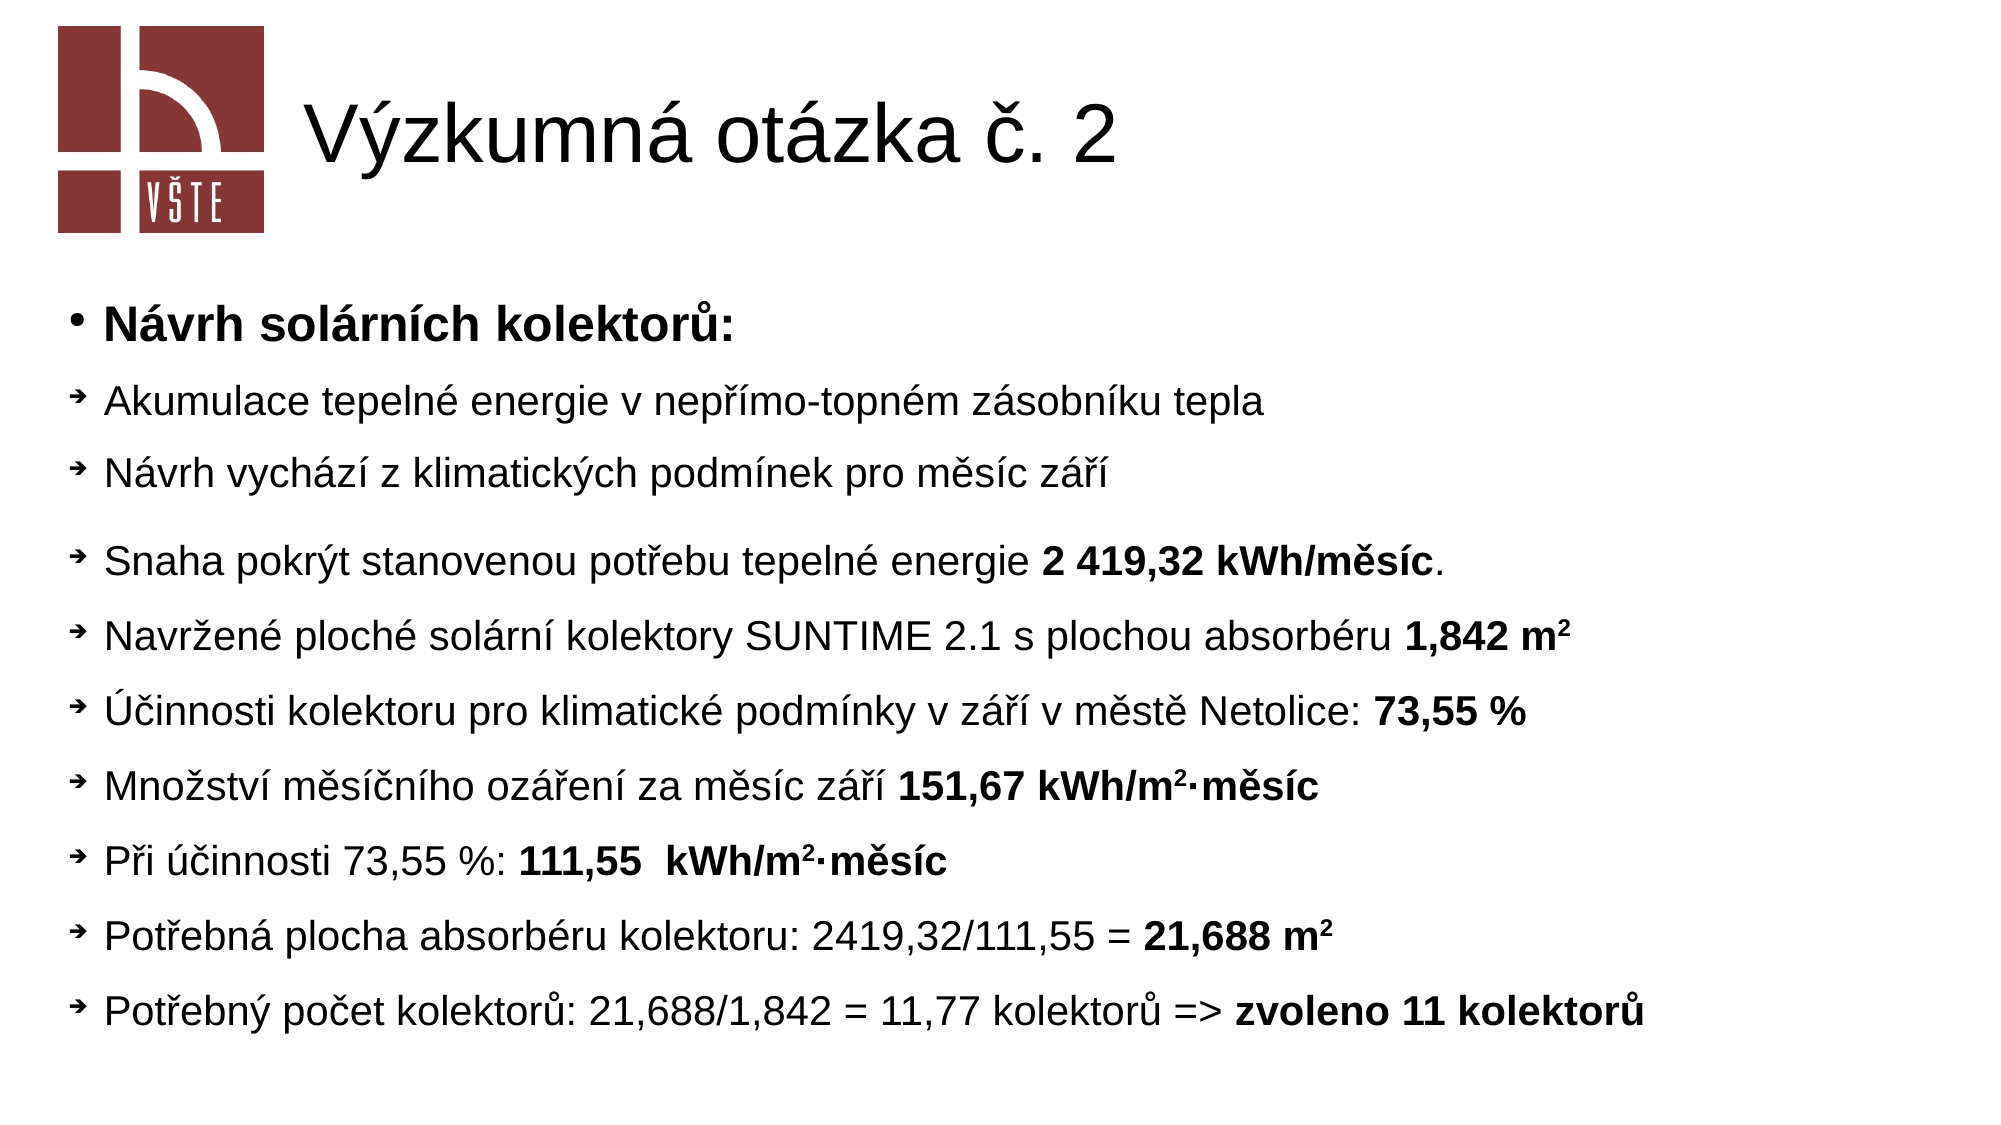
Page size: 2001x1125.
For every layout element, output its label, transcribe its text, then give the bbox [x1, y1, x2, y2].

picture [58, 26, 264, 233]
text_box Návrh solárních kolektorů: Akumulace tepelné energie v nepřímo-topném zásobníku tepla Návrh vychází z klimatických podmínek pro měsíc září Snaha pokrýt stanovenou potřebu tepelné energie 2 419,32 kWh/měsíc. Navržené ploché solární kolektory SUNTIME 2.1 s plochou absorbéru 1,842 m2 Účinnosti kolektoru pro klimatické podmínky v září v městě Netolice: 73,55 % Množství měsíčního ozáření za měsíc září 151,67 kWh/m2·měsíc Při účinnosti 73,55 %: 111,55 kWh/m2·měsíc Potřebná plocha absorbéru kolektoru: 2419,32/111,55 = 21,688 m2 Potřebný počet kolektorů: 21,688/1,842 = 11,77 kolektorů => zvoleno 11 kolektorů [53, 271, 1796, 1063]
text_box Výzkumná otázka č. 2 [288, 26, 1950, 245]
